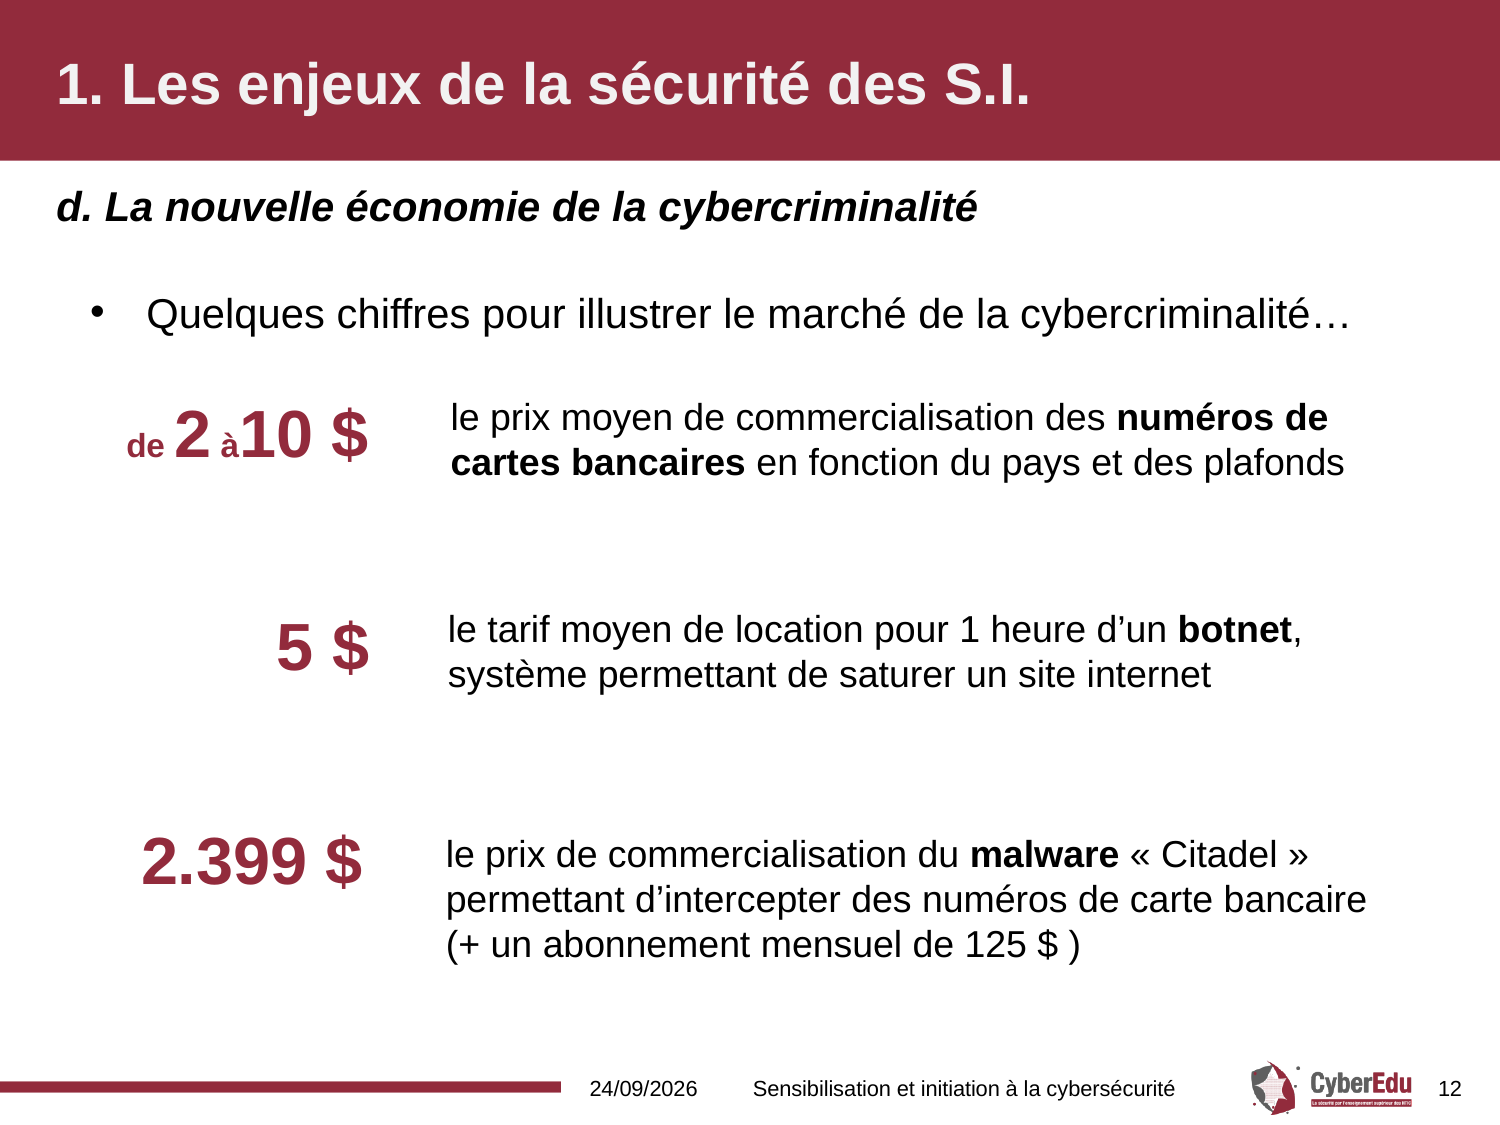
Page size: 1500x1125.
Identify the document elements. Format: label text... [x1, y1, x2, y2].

text_box 5 $ [261, 596, 385, 692]
list Quelques chiffres pour illustrer le marché de la cybercriminalité… [75, 278, 1425, 1035]
text_box de 2 à10 $ [111, 383, 384, 479]
slide_number <numéro> [1423, 1057, 1495, 1118]
list d. La nouvelle économie de la cybercriminalité [41, 172, 1471, 268]
text_box le prix moyen de commercialisation des numéros de cartes bancaires en fonction du pays et des plafonds [435, 385, 1418, 491]
footer Sensibilisation et initiation à la cybersécurité [738, 1057, 1236, 1118]
text_box 2.399 $ [125, 810, 397, 906]
title 1. Les enjeux de la sécurité des S.I. [41, 1, 1471, 161]
slide_number 15/11/2020 [561, 1057, 727, 1118]
picture [1246, 1060, 1412, 1115]
text_box le prix de commercialisation du malware « Citadel » permettant d’intercepter des numéros de carte bancaire (+ un abonnement mensuel de 125 $ ) [430, 822, 1413, 973]
text_box le tarif moyen de location pour 1 heure d’un botnet, système permettant de saturer un site internet [433, 598, 1416, 703]
